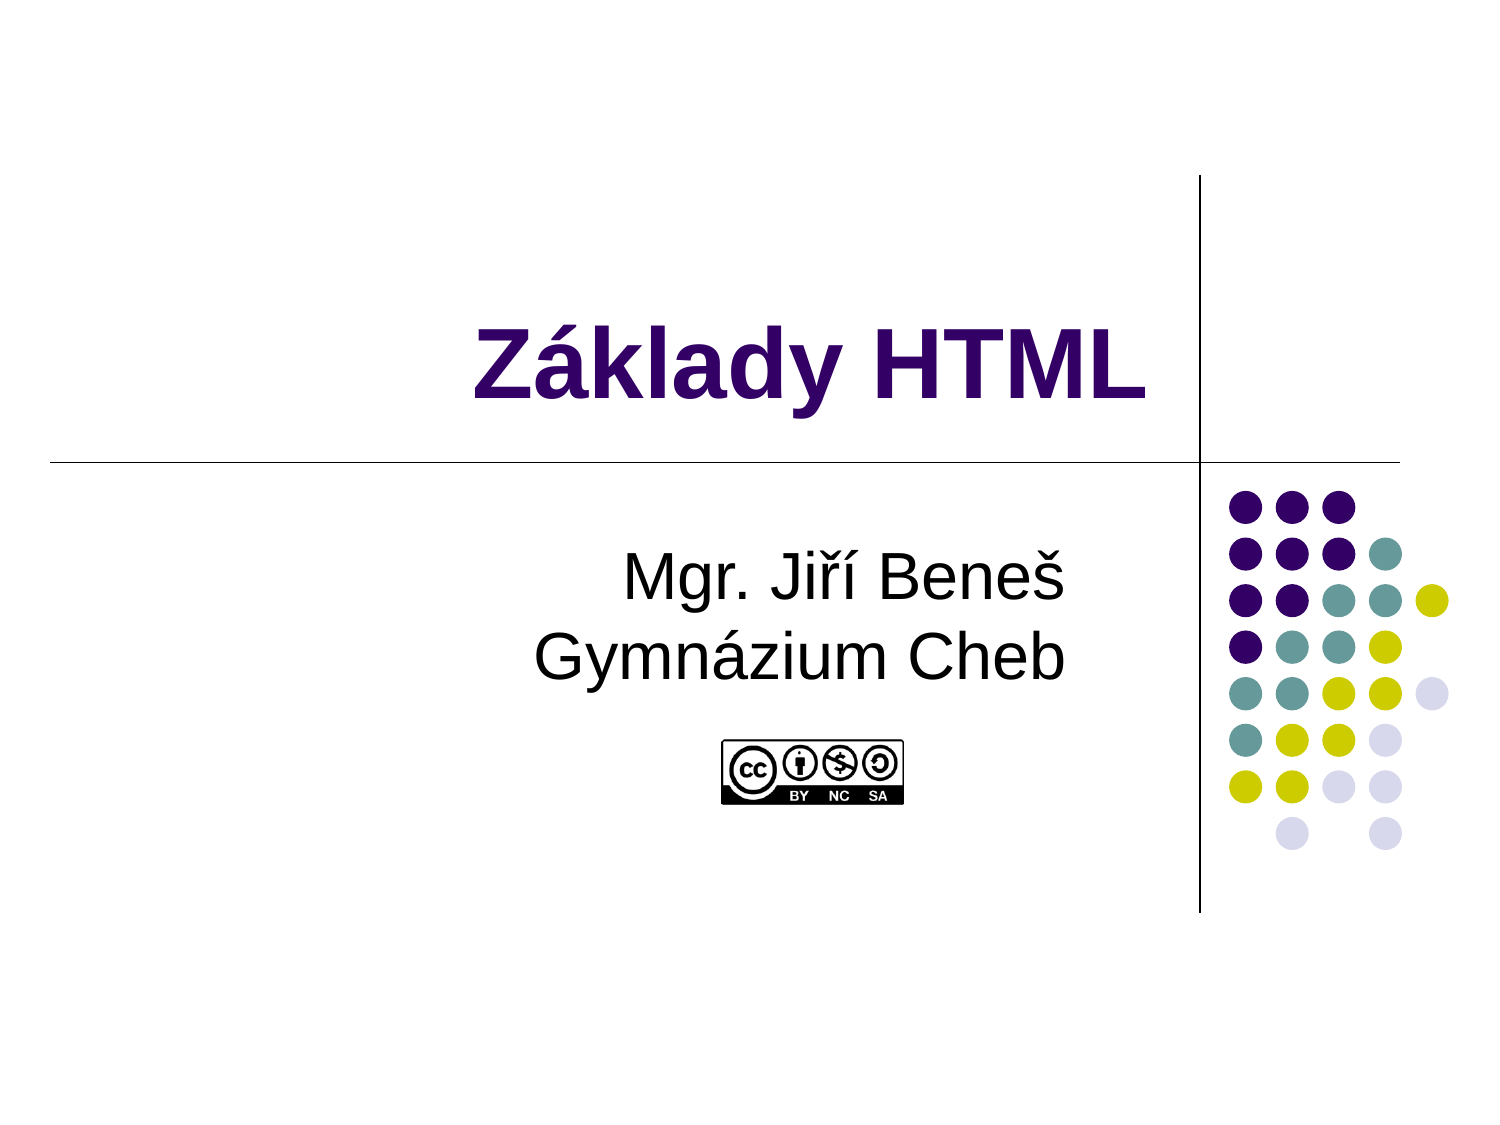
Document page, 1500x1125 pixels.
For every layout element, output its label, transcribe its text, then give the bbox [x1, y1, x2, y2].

title Základy HTML [51, 76, 1165, 427]
picture [721, 739, 904, 805]
text_box Mgr. Jiří Beneš Gymnázium Cheb [245, 525, 1083, 701]
